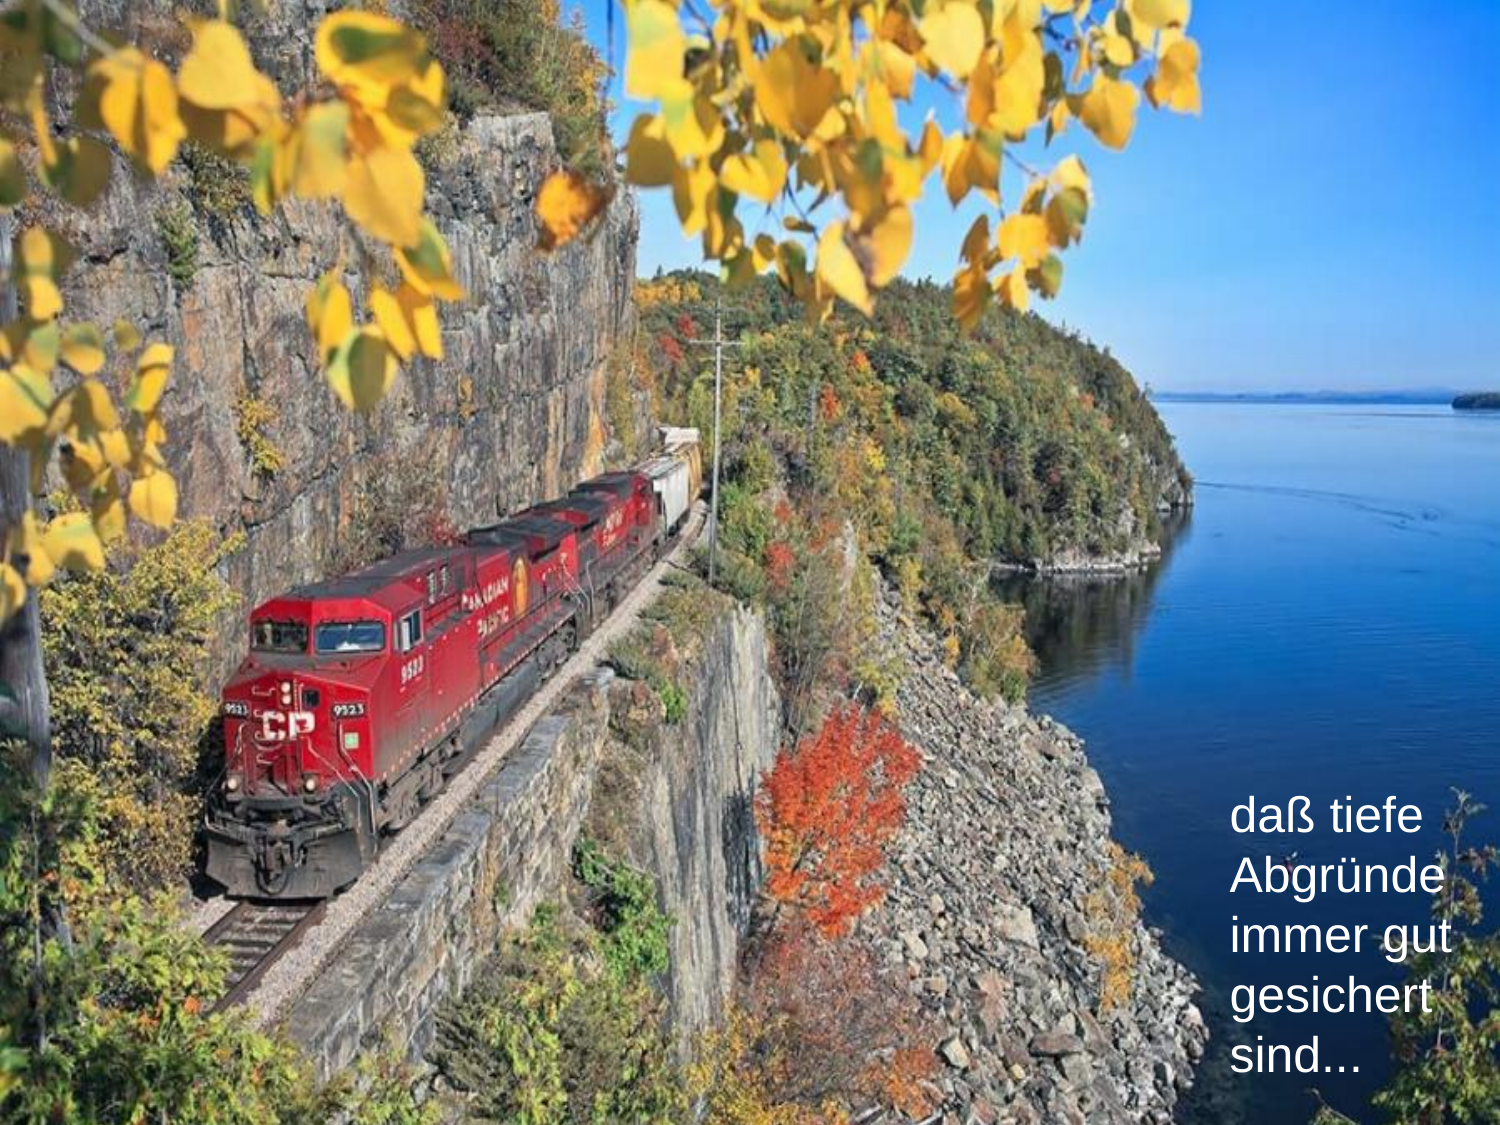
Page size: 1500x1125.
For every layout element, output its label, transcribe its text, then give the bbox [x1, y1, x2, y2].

text_box daß tiefe Abgründe immer gut gesichert sind... [1214, 774, 1500, 1091]
picture [0, 0, 1500, 1125]
